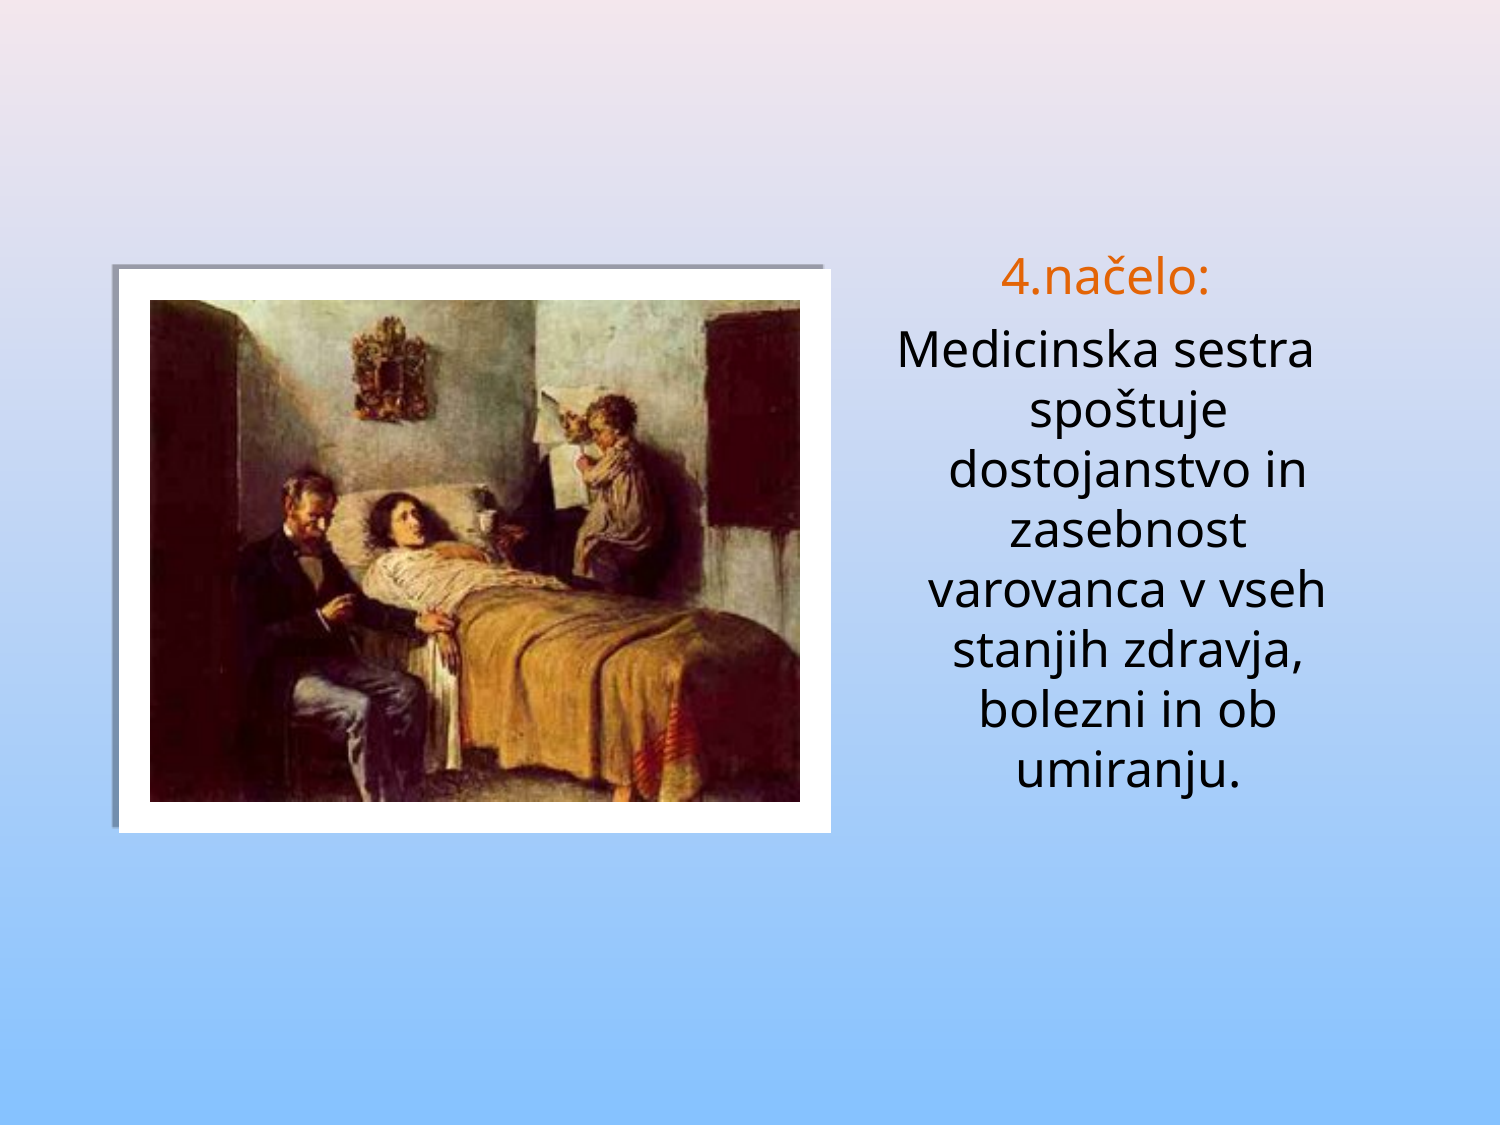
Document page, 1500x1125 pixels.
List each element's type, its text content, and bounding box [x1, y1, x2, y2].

list 4.načelo: Medicinska sestra spoštuje dostojanstvo in zasebnost varovanca v vseh stanjih zdravja, bolezni in ob umiranju. [849, 237, 1363, 850]
picture [150, 299, 800, 802]
